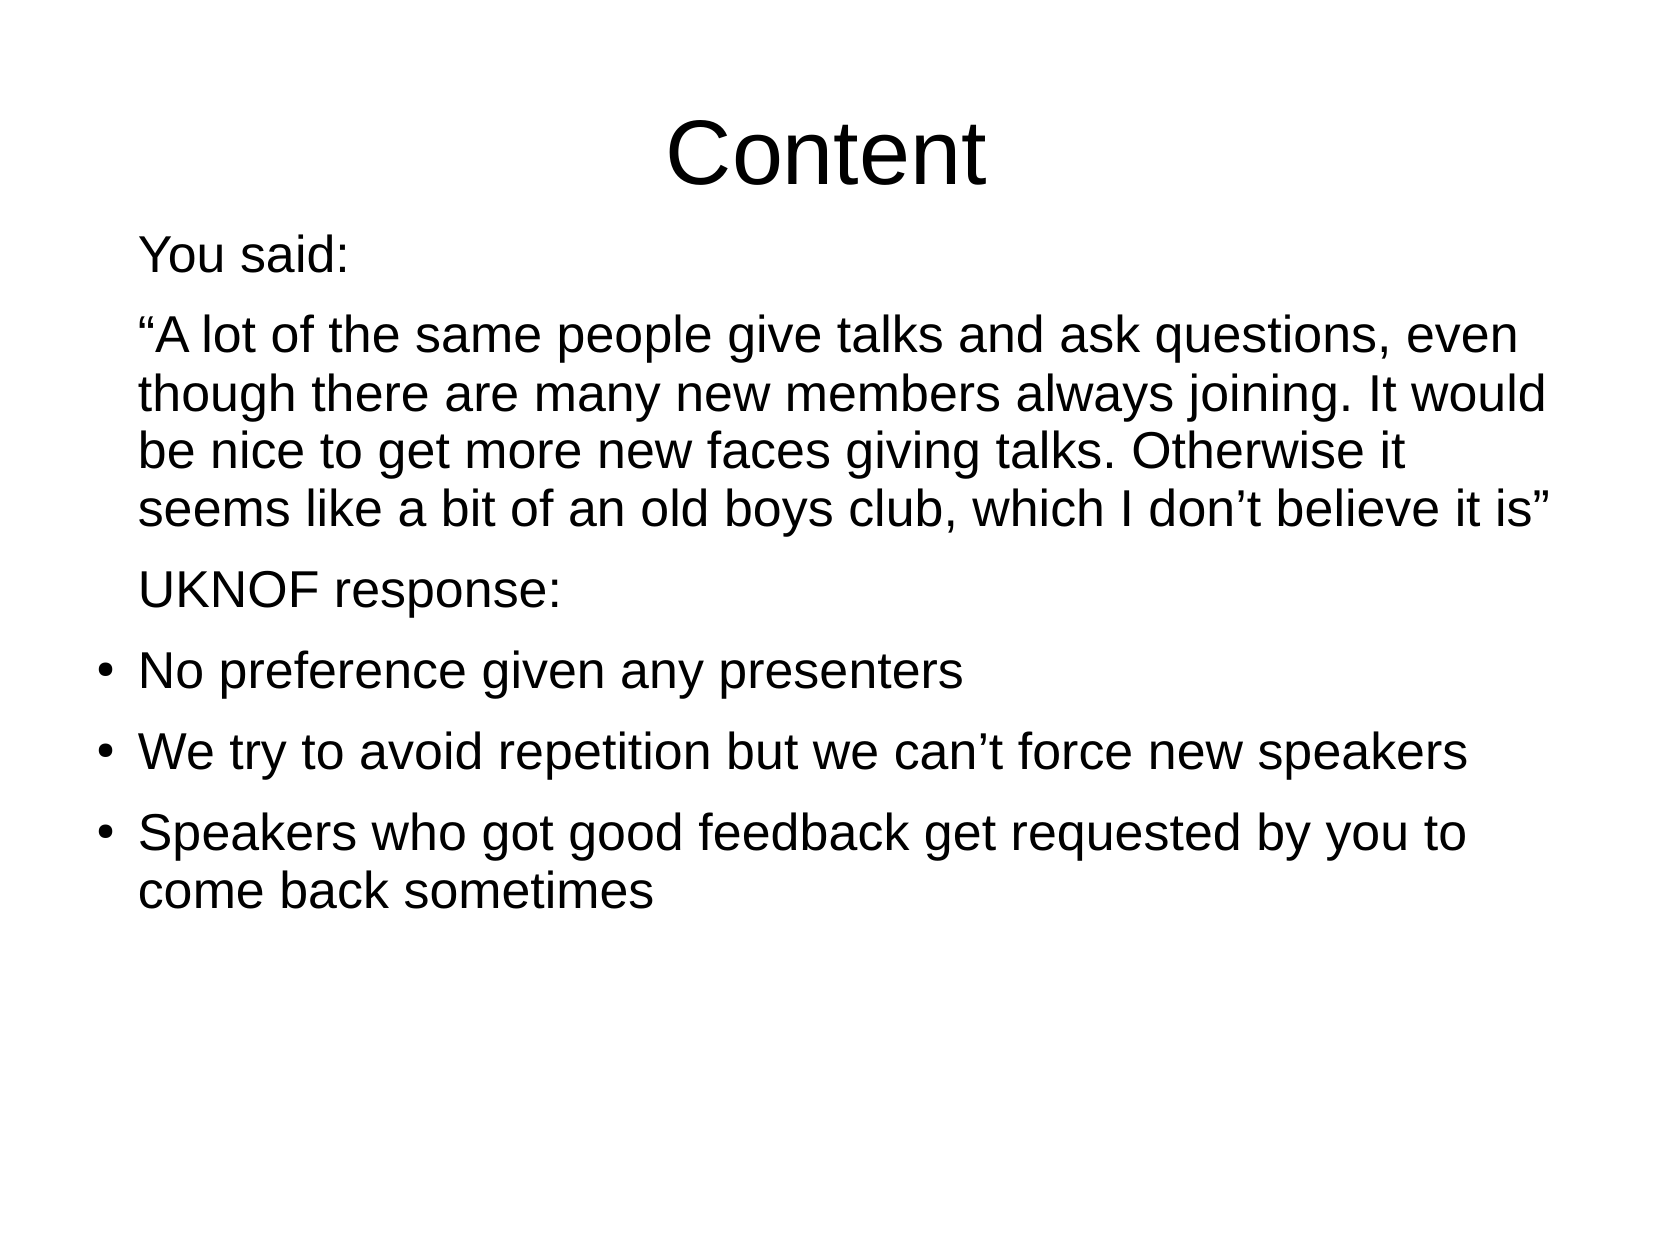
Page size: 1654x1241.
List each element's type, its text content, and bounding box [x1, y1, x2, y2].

list You said: “A lot of the same people give talks and ask questions, even though there are many new members always joining. It would be nice to get more new faces giving talks. Otherwise it seems like a bit of an old boys club, which I don’t believe it is” UKNOF response: No preference given any presenters We try to avoid repetition but we can’t force new speakers Speakers who got good feedback get requested by you to come back sometimes [82, 225, 1571, 961]
title Content [82, 49, 1571, 225]
